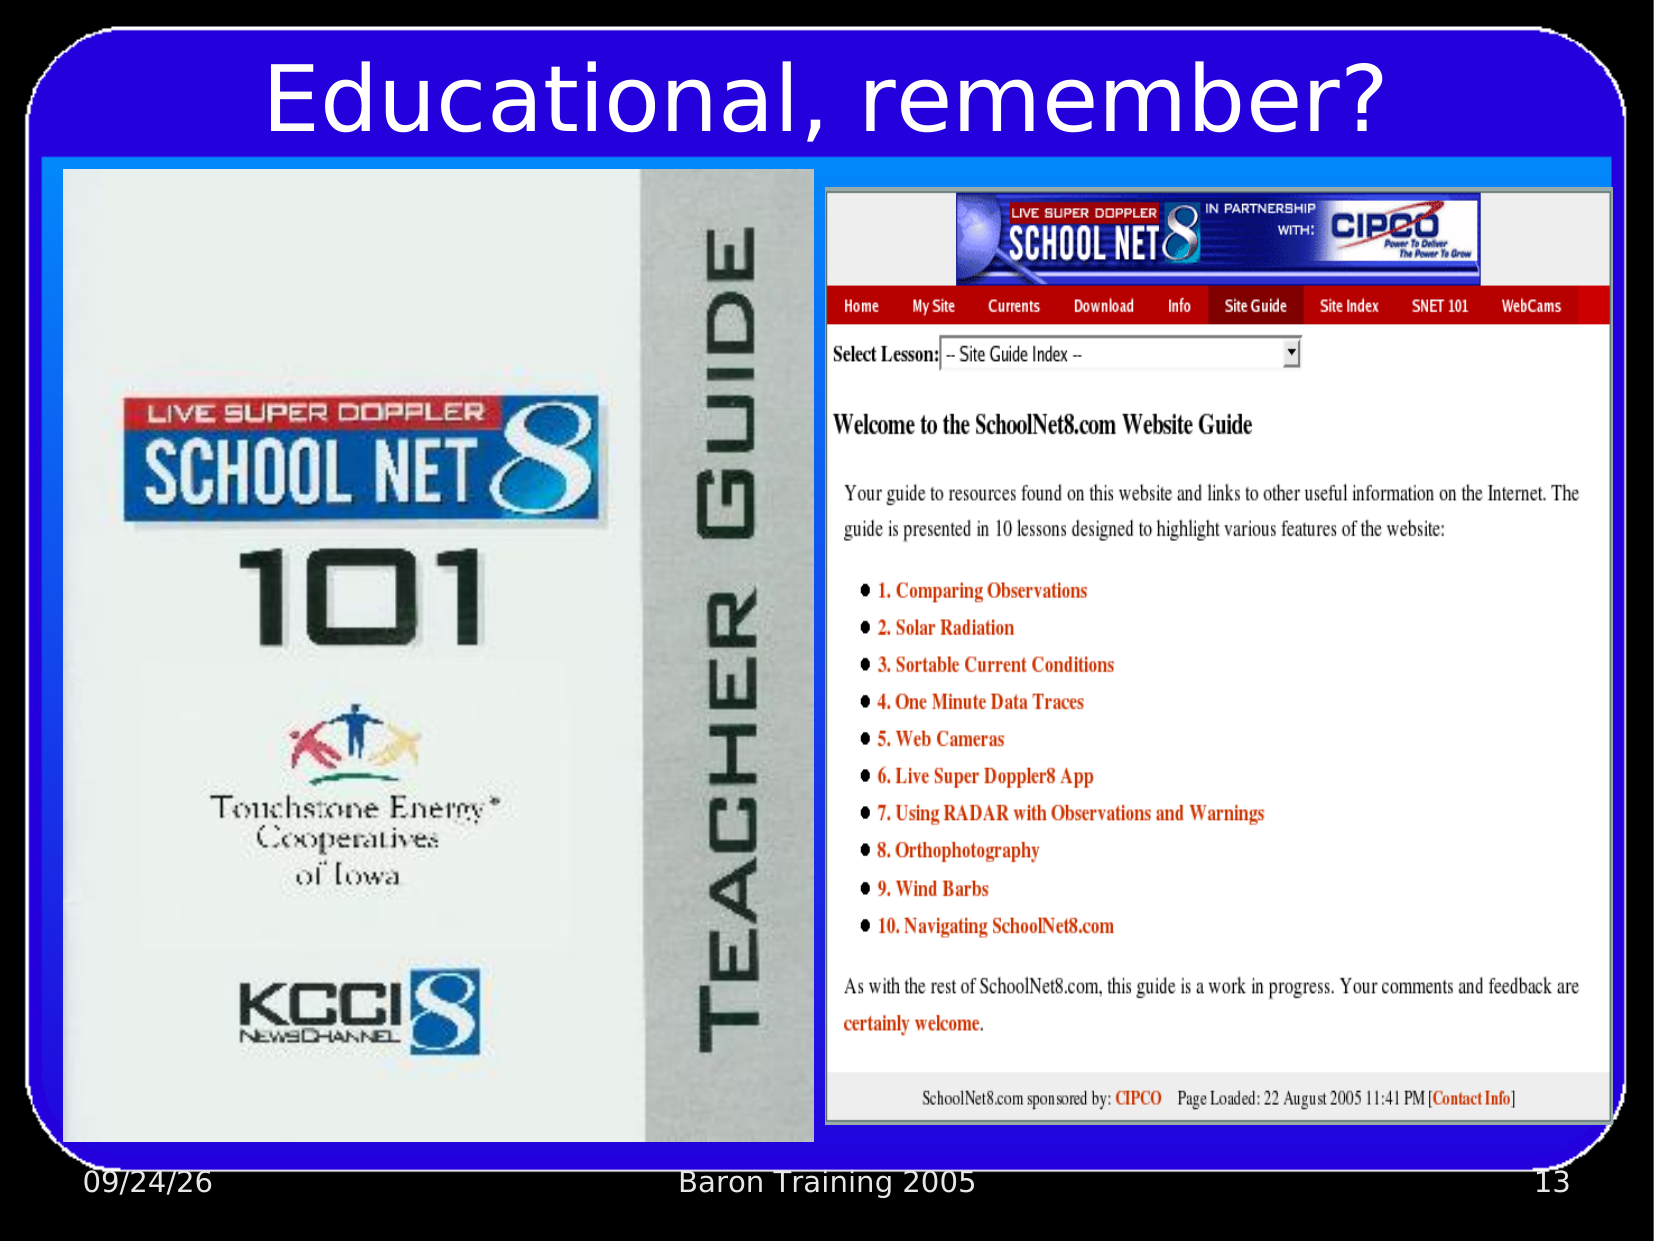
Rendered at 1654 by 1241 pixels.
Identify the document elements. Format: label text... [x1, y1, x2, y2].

title Educational, remember? [82, 46, 1571, 154]
picture [0, 0, 1654, 1241]
